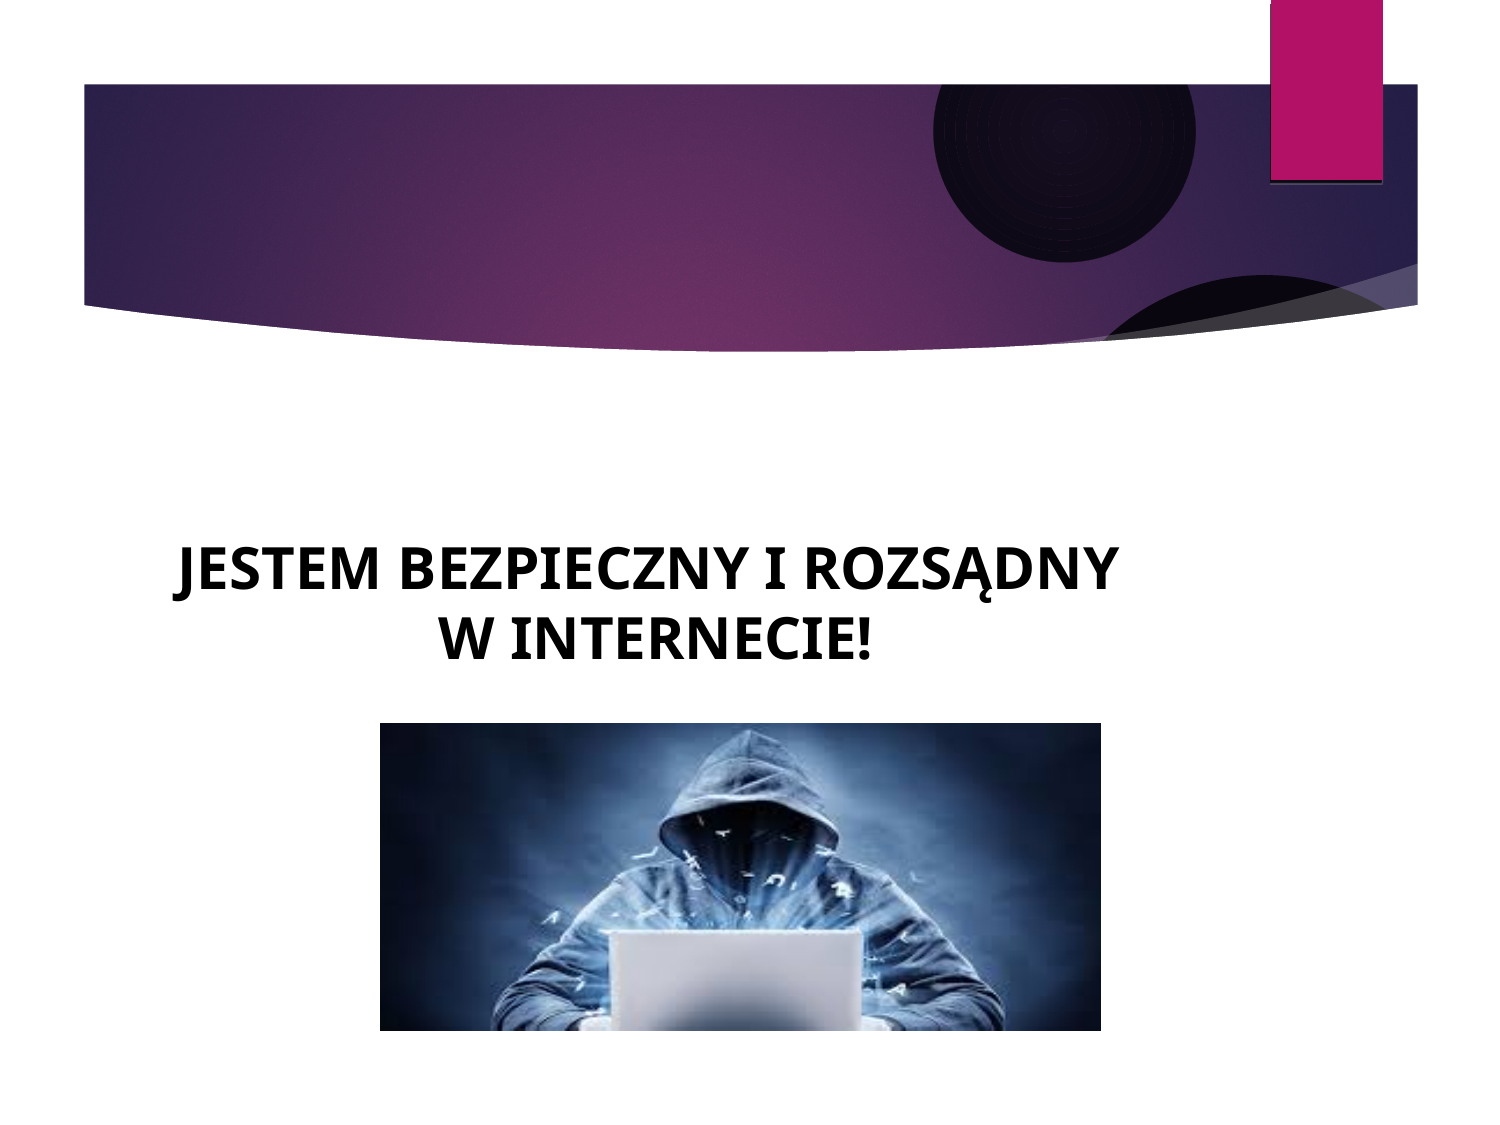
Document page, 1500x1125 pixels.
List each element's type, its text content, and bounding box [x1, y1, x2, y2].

picture [380, 723, 1101, 1031]
text_box JESTEM BEZPIECZNY I ROZSĄDNY W INTERNECIE! [162, 523, 1263, 681]
